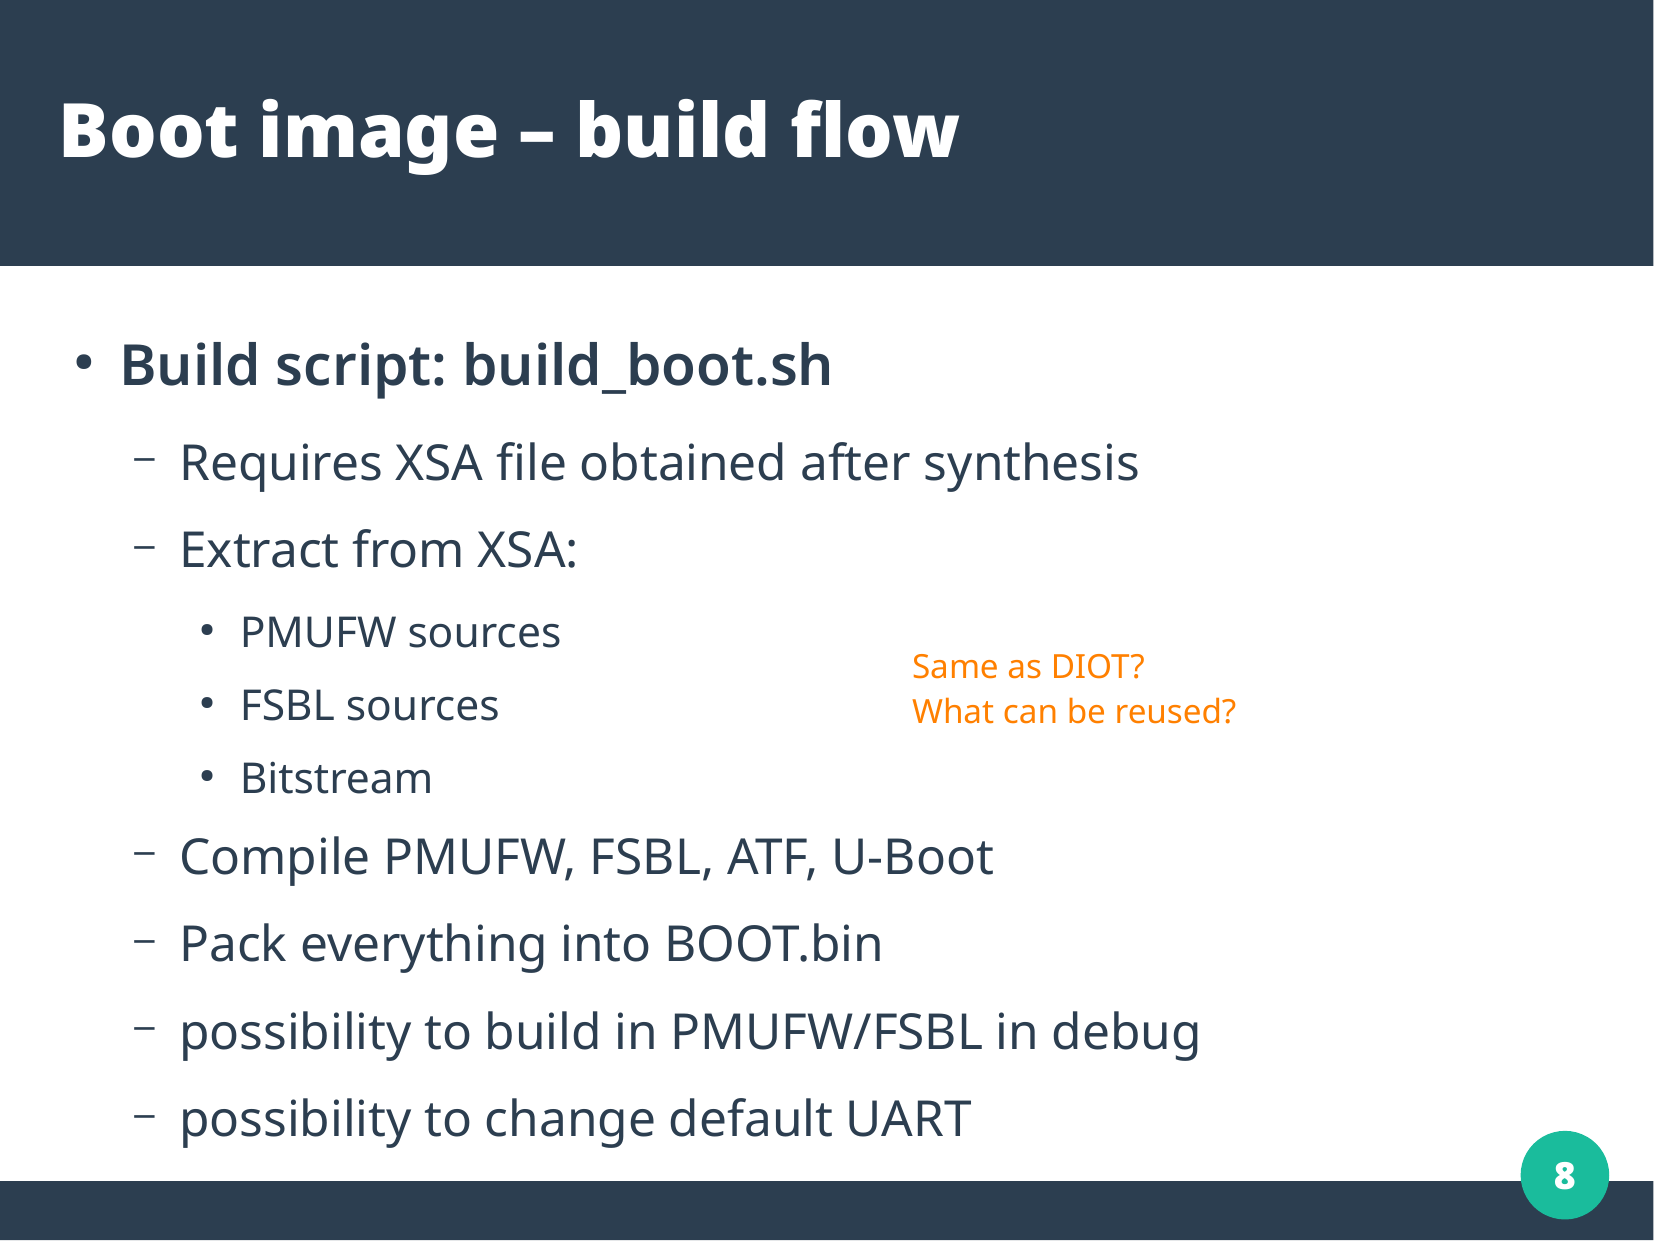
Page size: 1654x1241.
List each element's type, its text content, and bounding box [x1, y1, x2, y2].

text_box Same as DIOT? What can be reused? [897, 635, 1621, 766]
list Build script: build_boot.sh Requires XSA file obtained after synthesis Extract from XSA: PMUFW sources FSBL sources Bitstream Compile PMUFW, FSBL, ATF, U-Boot Pack everything into BOOT.bin possibility to build in PMUFW/FSBL in debug possibility to change default UART [58, 324, 1595, 1152]
title Boot image – build flow [58, 49, 1595, 207]
